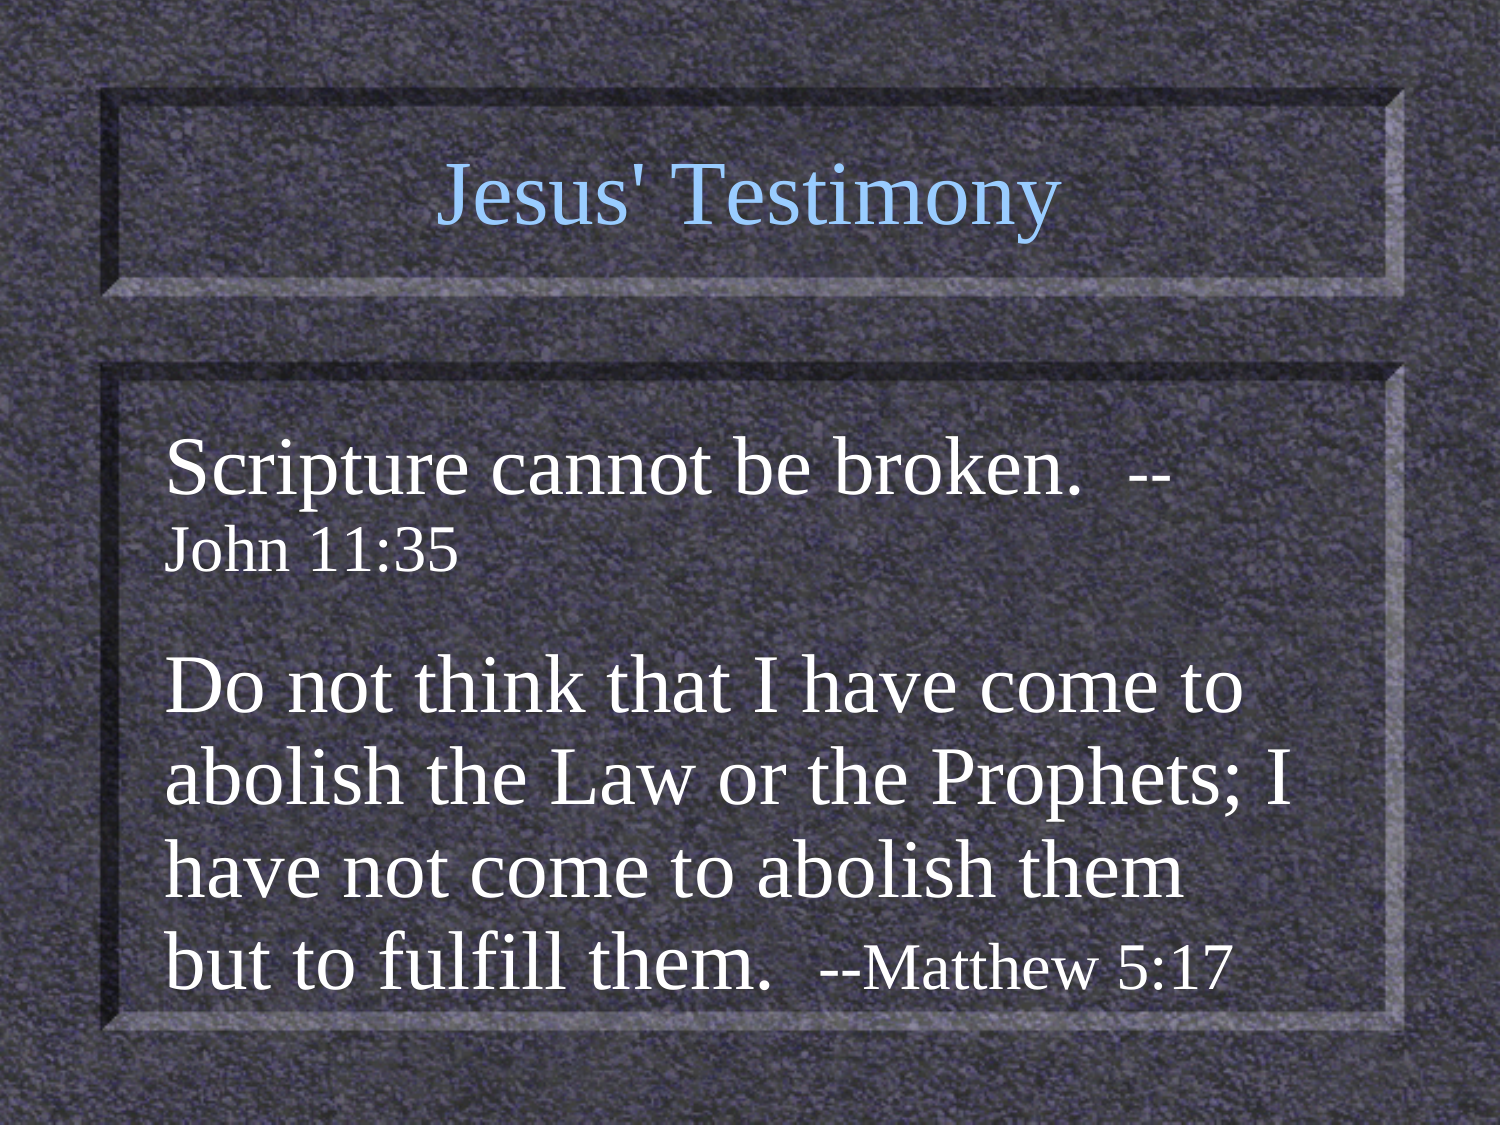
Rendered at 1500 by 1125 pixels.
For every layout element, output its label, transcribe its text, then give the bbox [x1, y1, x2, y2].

text_box Do not think that I have come to abolish the Law or the Prophets; I have not come to abolish them but to fulfill them. --Matthew 5:17 [150, 631, 1313, 1015]
title Jesus' Testimony [150, 76, 1351, 312]
text_box Scripture cannot be broken. --John 11:35 [150, 412, 1313, 594]
picture [0, 0, 1500, 1125]
